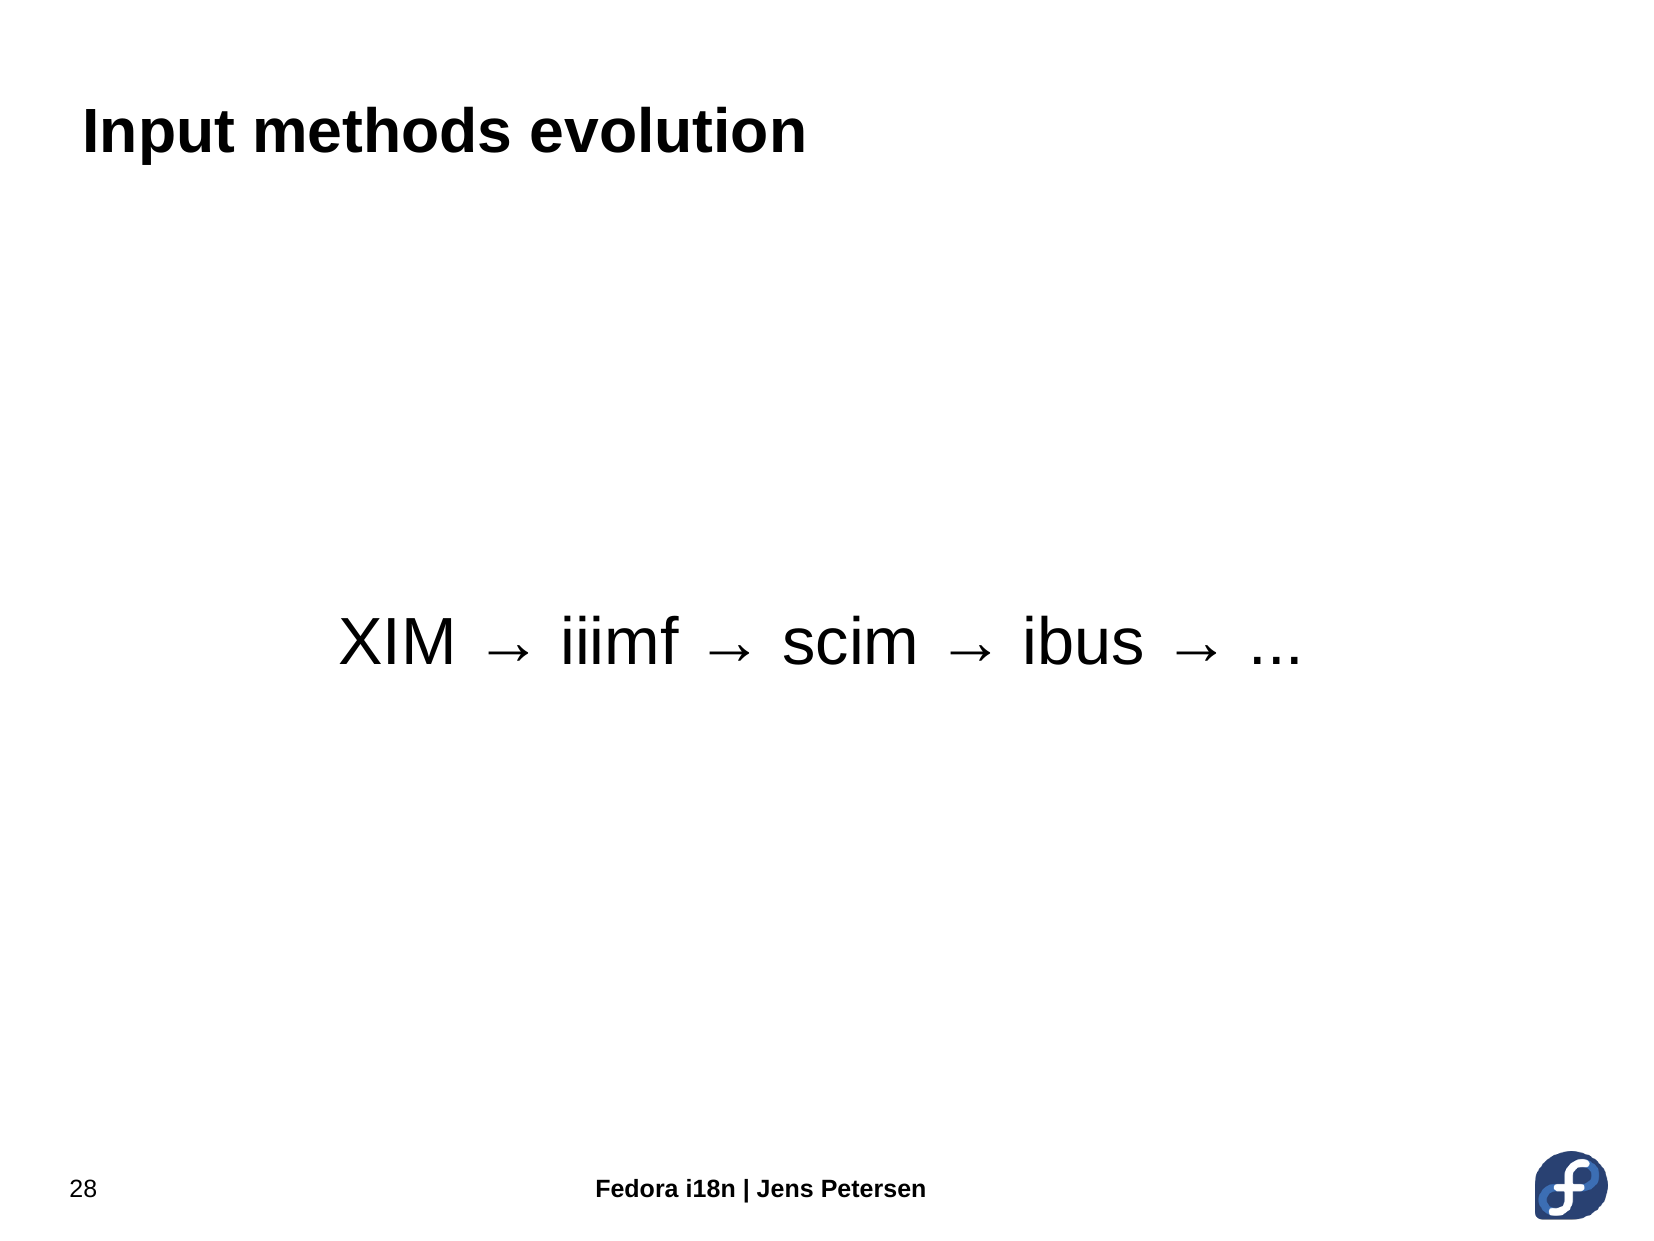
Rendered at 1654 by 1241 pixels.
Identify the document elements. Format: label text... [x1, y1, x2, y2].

title Input methods evolution [82, 37, 1571, 226]
picture [1529, 1146, 1613, 1224]
subtitle XIM → iiimf → scim → ibus → ... [86, 244, 1576, 1039]
